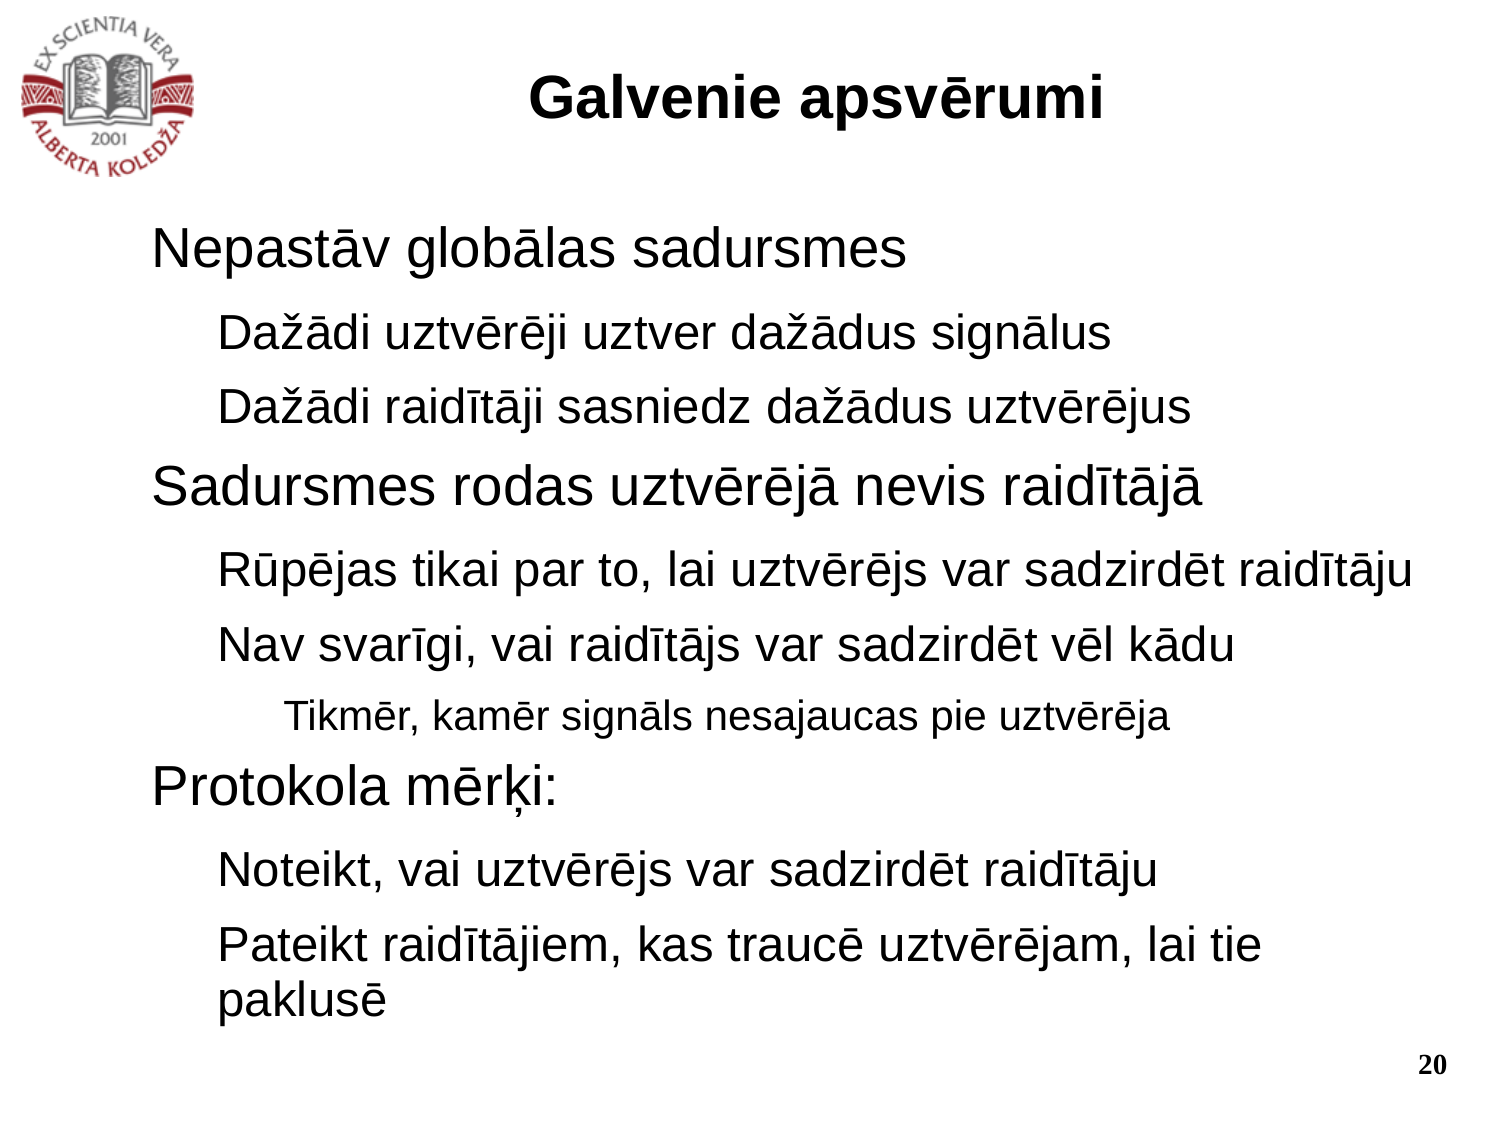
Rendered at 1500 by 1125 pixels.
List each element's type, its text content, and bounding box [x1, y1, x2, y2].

title Galvenie apsvērumi [187, 44, 1425, 150]
text_box <skaitlis> [1312, 1037, 1463, 1101]
list Nepastāv globālas sadursmes Dažādi uztvērēji uztver dažādus signālus Dažādi raidītāji sasniedz dažādus uztvērējus Sadursmes rodas uztvērējā nevis raidītājā Rūpējas tikai par to, lai uztvērējs var sadzirdēt raidītāju Nav svarīgi, vai raidītājs var sadzirdēt vēl kādu Tikmēr, kamēr signāls nesajaucas pie uztvērēja Protokola mērķi: Noteikt, vai uztvērējs var sadzirdēt raidītāju Pateikt raidītājiem, kas traucē uztvērējam, lai tie paklusē [85, 216, 1436, 1035]
picture [21, 16, 194, 177]
